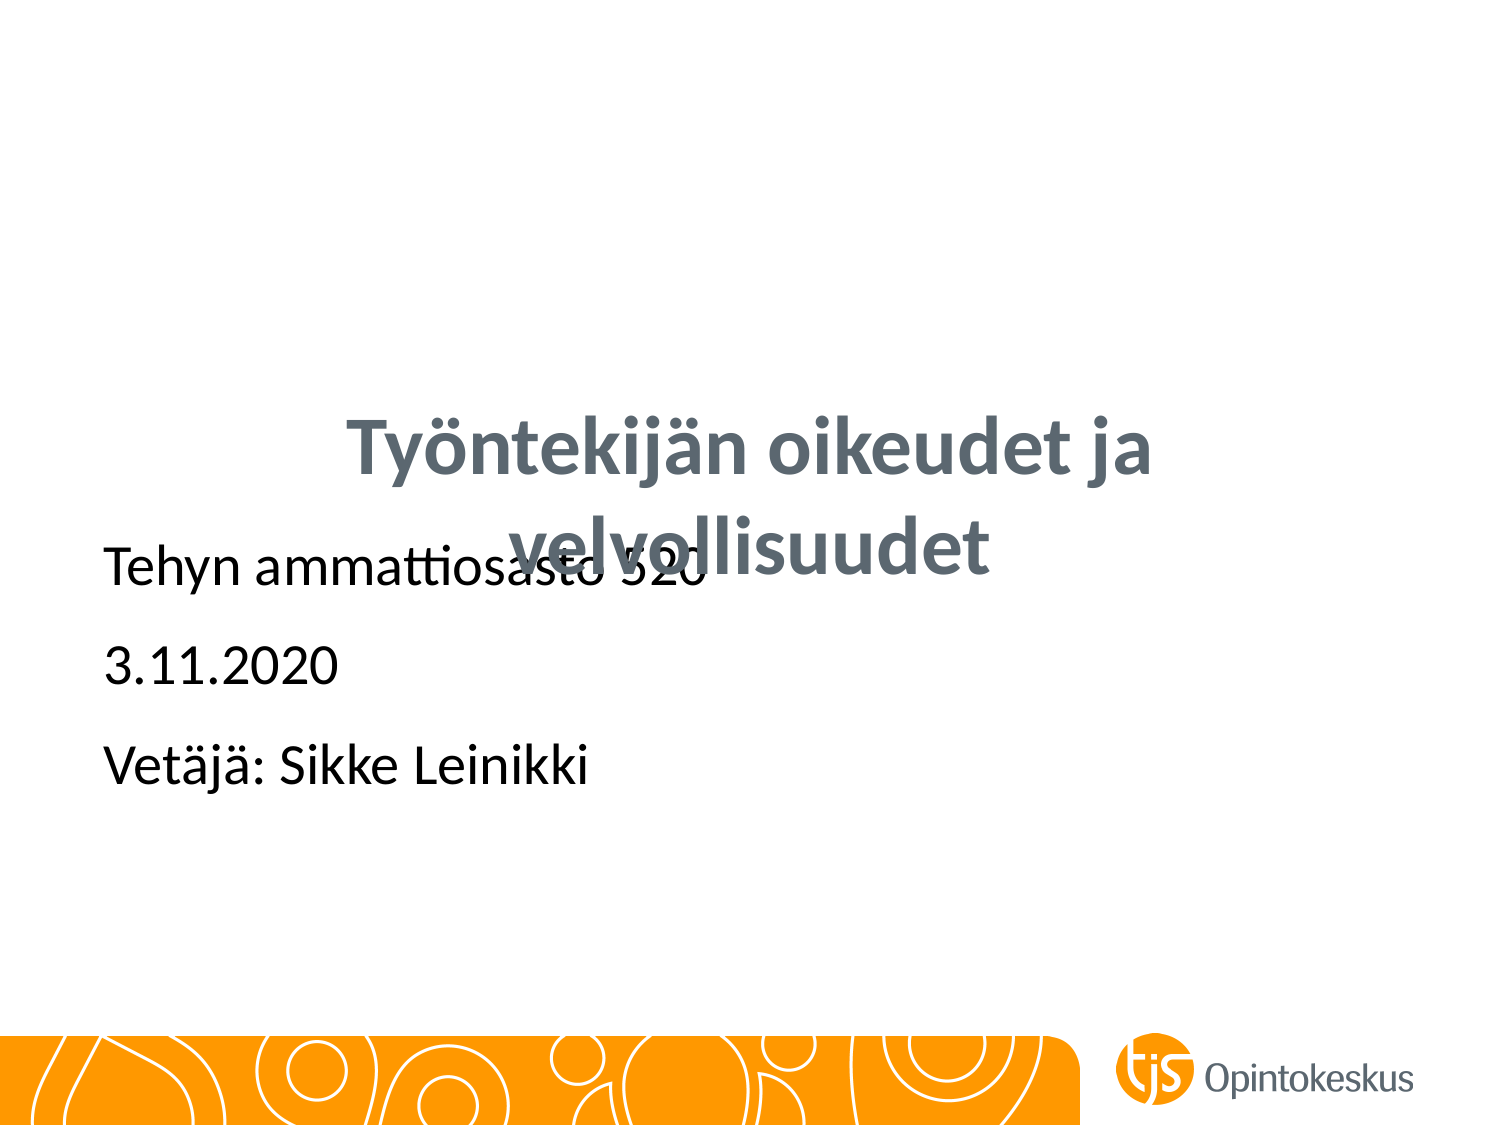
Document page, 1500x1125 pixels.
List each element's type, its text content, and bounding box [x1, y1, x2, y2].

list Tehyn ammattiosasto 520 3.11.2020 Vetäjä: Sikke Leinikki [88, 519, 1412, 1003]
title Työntekijän oikeudet ja velvollisuudet [88, 383, 1412, 473]
picture [0, 1036, 1080, 1125]
picture [1116, 1033, 1413, 1105]
